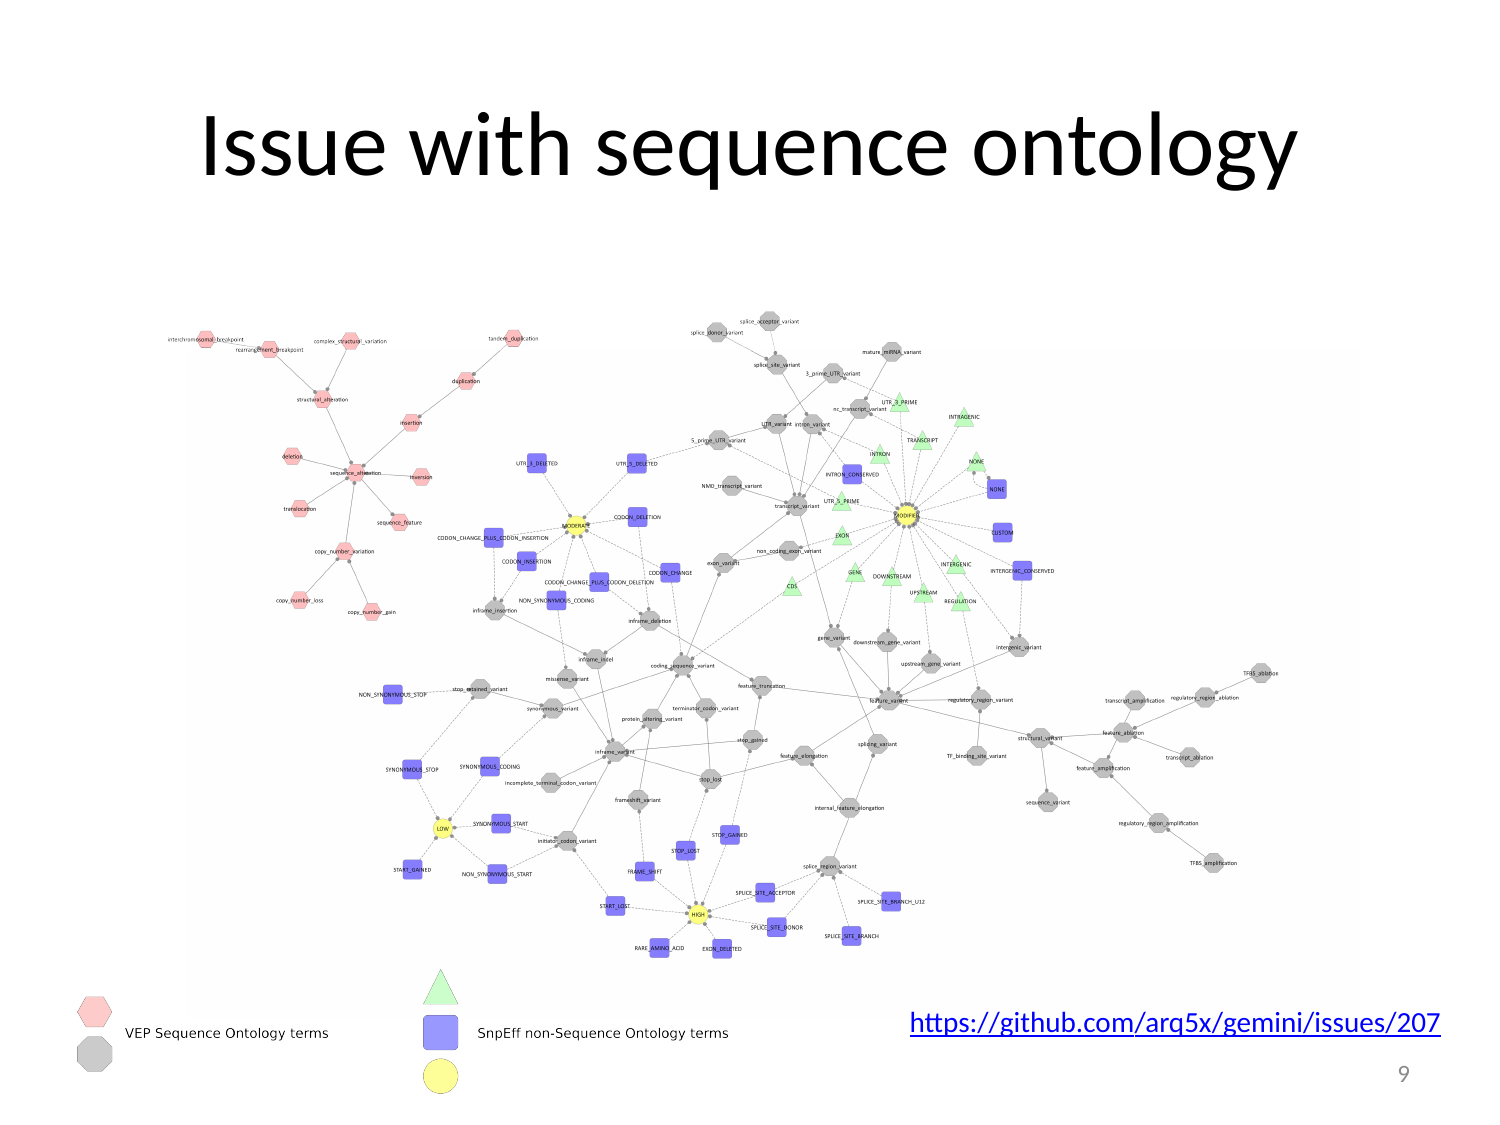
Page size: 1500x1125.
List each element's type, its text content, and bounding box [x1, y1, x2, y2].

slide_number <number> [1074, 1042, 1425, 1103]
picture [77, 293, 1361, 1099]
text_box https://github.com/arq5x/gemini/issues/207 [894, 961, 1456, 1046]
title Issue with sequence ontology [75, 45, 1425, 233]
